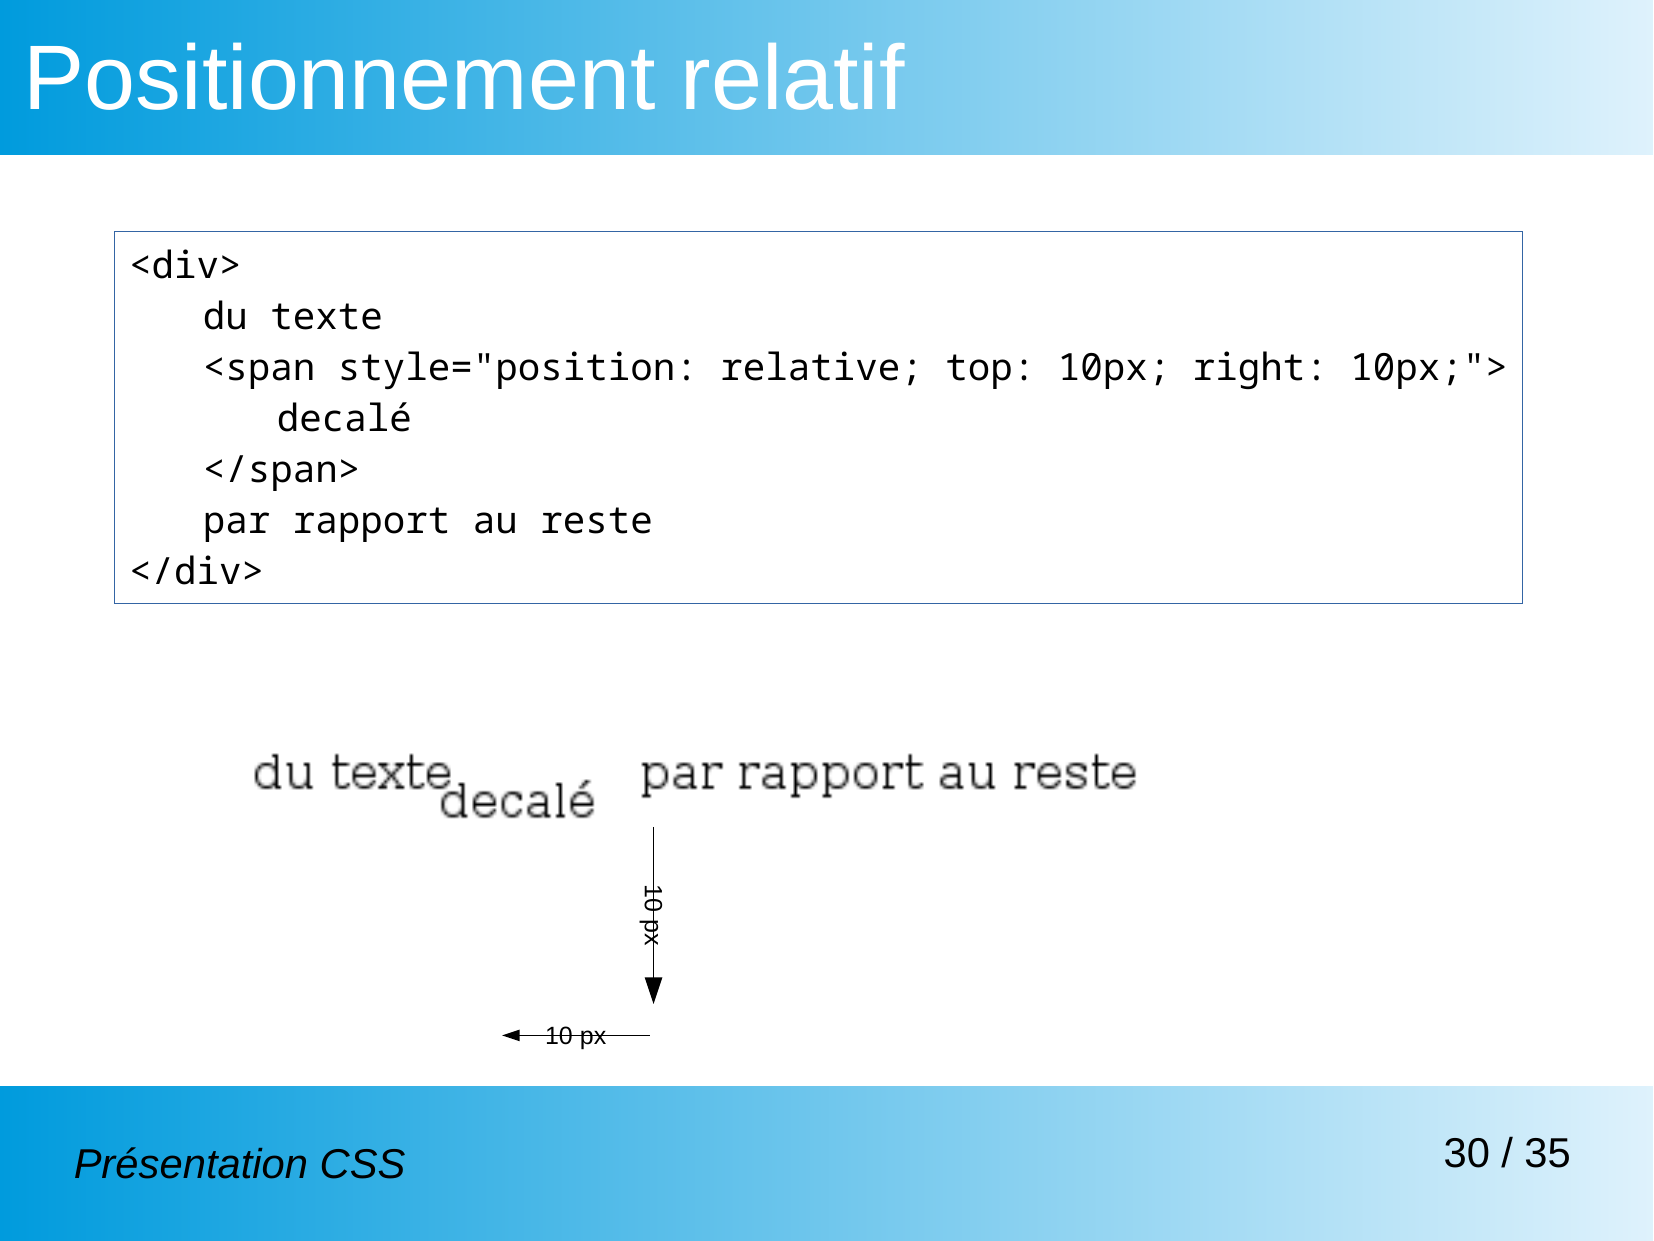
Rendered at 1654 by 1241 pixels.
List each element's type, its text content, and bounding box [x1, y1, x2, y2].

picture [236, 738, 1182, 827]
title Positionnement relatif [23, 25, 1512, 130]
text_box <div> du texte <span style="position: relative; top: 10px; right: 10px;"> decalé </span> par rapport au reste </div> [114, 231, 1523, 551]
